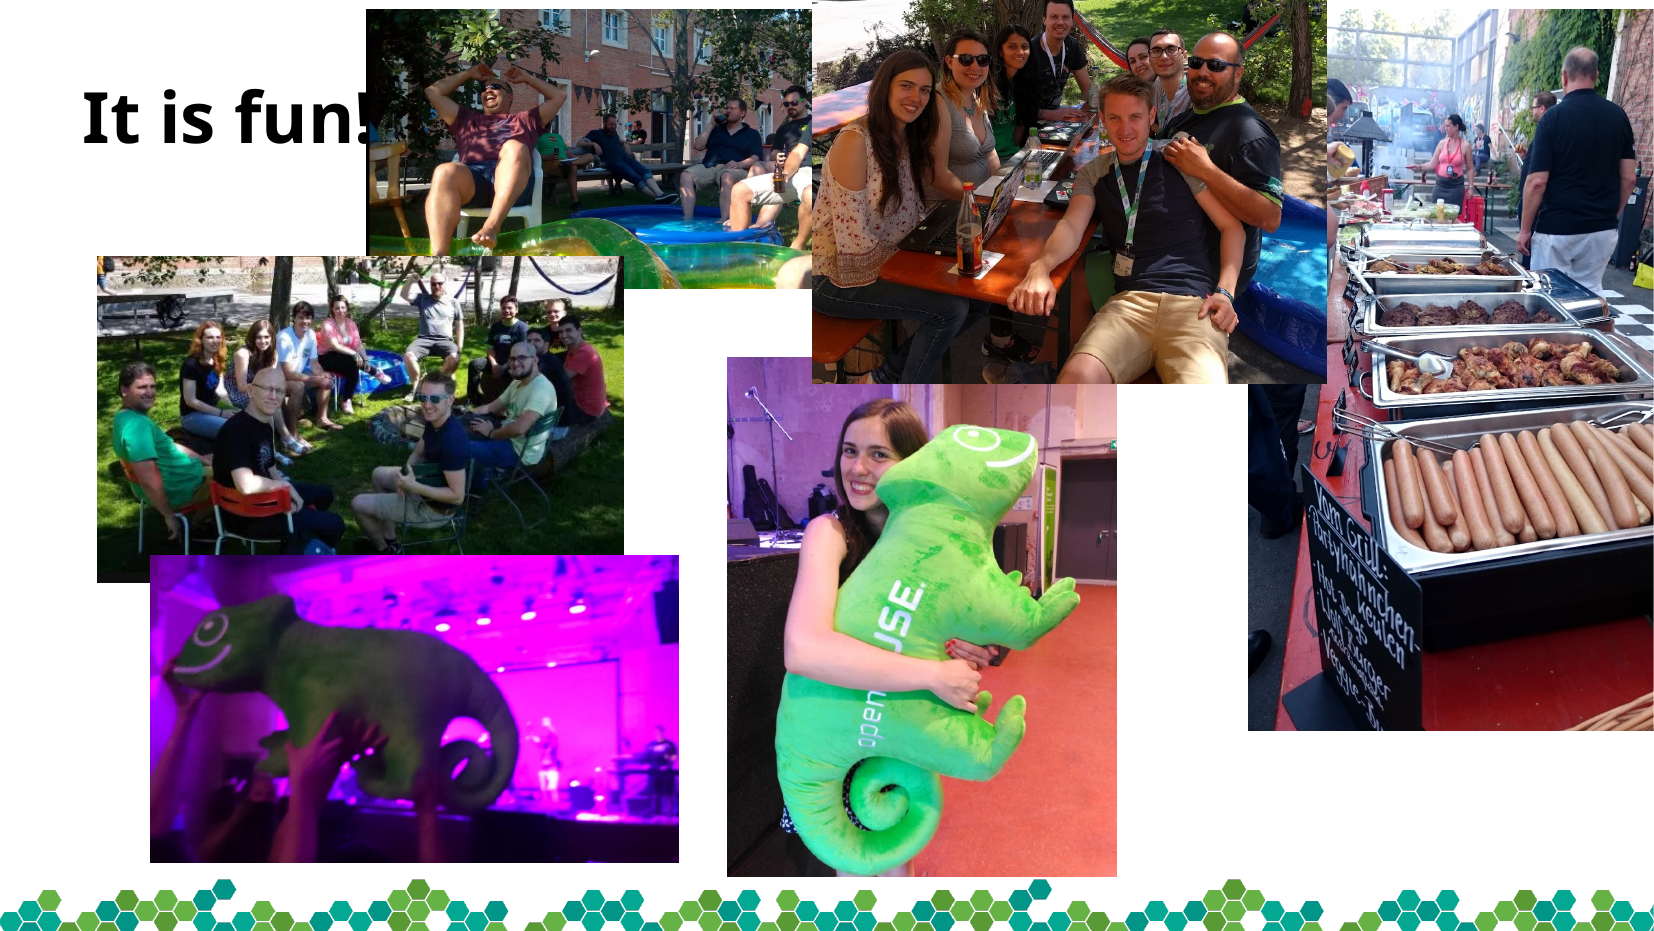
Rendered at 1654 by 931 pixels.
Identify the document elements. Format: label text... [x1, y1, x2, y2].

text_box It is fun! [82, 37, 366, 193]
picture [0, 0, 1654, 931]
